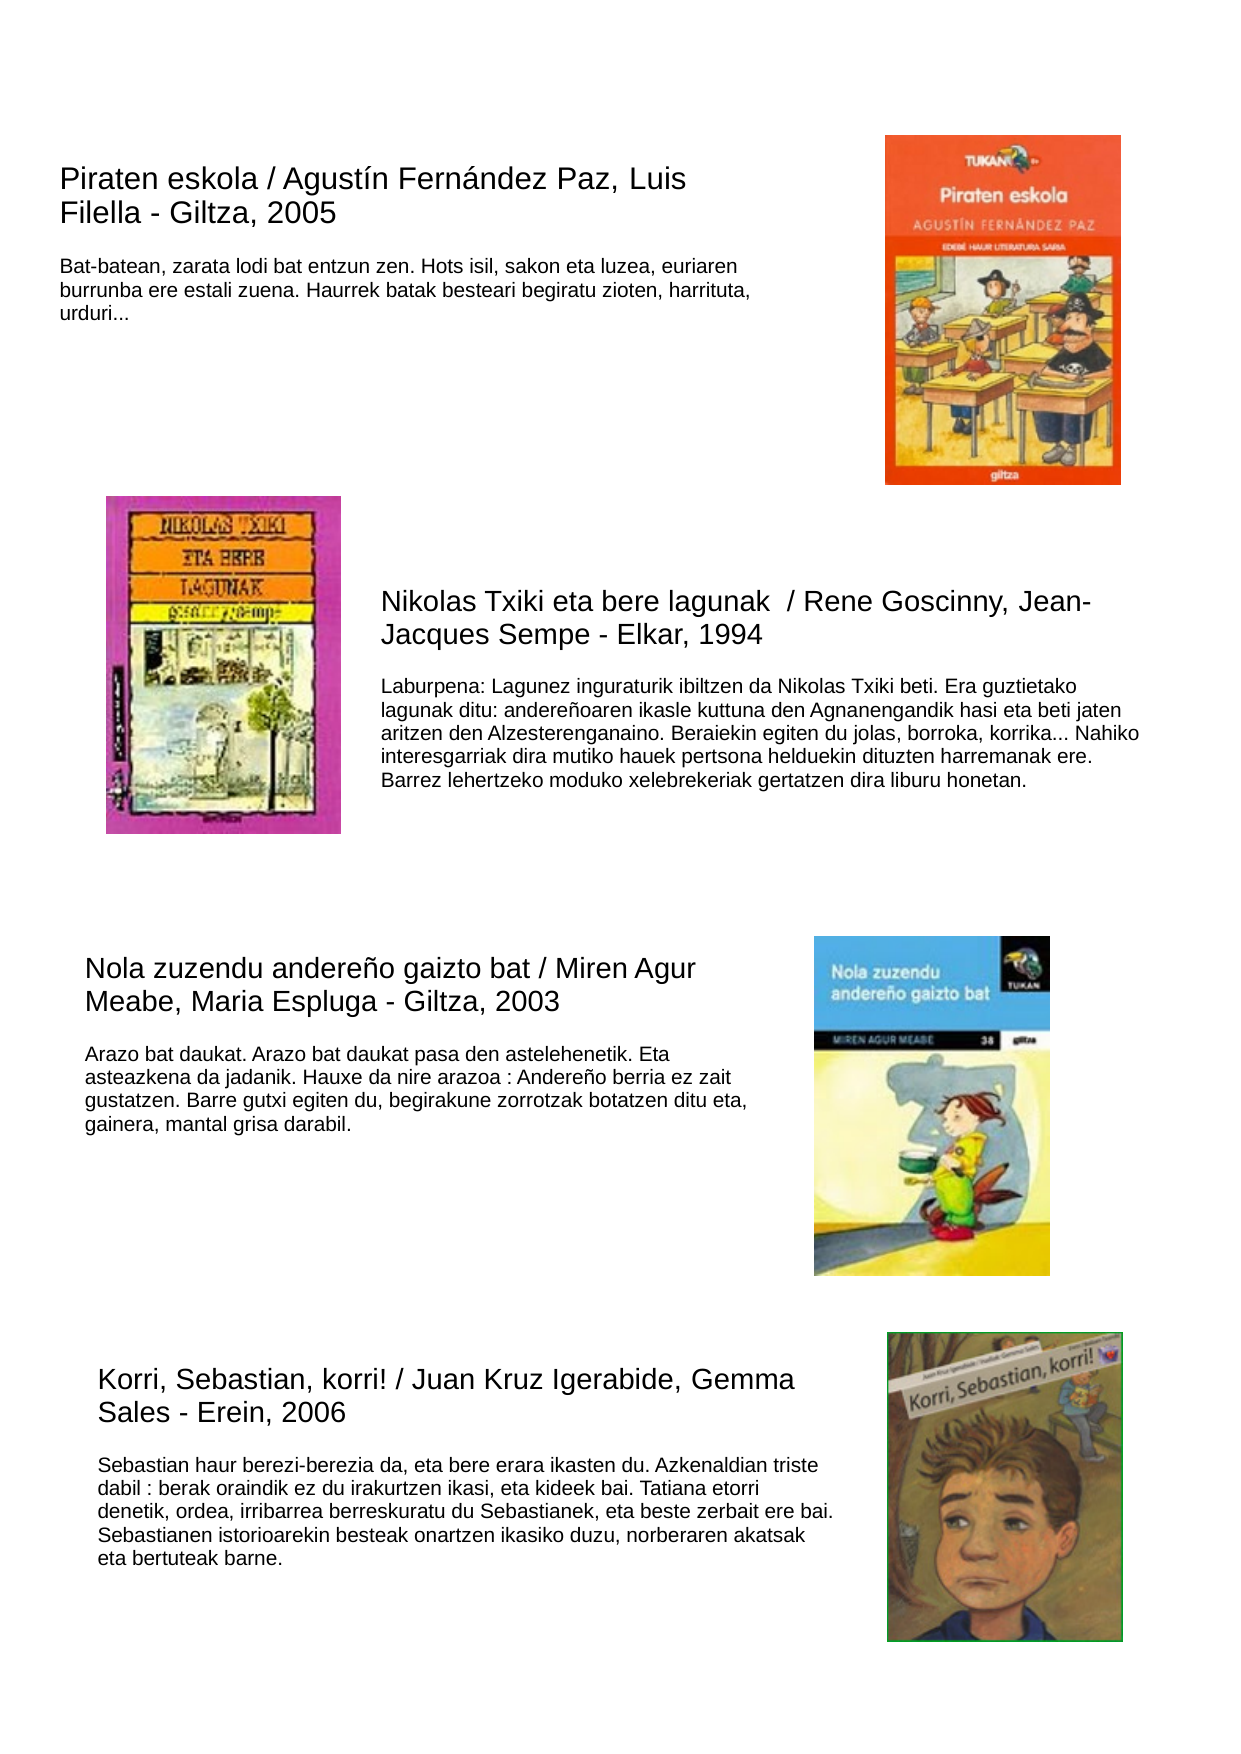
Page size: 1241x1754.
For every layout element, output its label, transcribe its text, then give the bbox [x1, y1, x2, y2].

picture [106, 496, 341, 834]
text_box Piraten eskola / Agustín Fernández Paz, Luis Filella - Giltza, 2005 Bat-batean, zarata lodi bat entzun zen. Hots isil, sakon eta luzea, euriaren burrunba ere estali zuena. Haurrek batak besteari begiratu zioten, harrituta, urduri... [44, 153, 804, 343]
text_box Korri, Sebastian, korri! / Juan Kruz Igerabide, Gemma Sales - Erein, 2006 Sebastian haur berezi-berezia da, eta bere erara ikasten du. Azkenaldian triste dabil : berak oraindik ez du irakurtzen ikasi, eta kideek bai. Tatiana etorri denetik, ordea, irribarrea berreskuratu du Sebastianek, eta beste zerbait ere bai. Sebastianen istorioarekin besteak onartzen ikasiko duzu, norberaren akatsak eta bertuteak barne. [82, 1355, 851, 1595]
text_box Nola zuzendu andereño gaizto bat / Miren Agur Meabe, Maria Espluga - Giltza, 2003 Arazo bat daukat. Arazo bat daukat pasa den astelehenetik. Eta asteazkena da jadanik. Hauxe da nire arazoa : Andereño berria ez zait gustatzen. Barre gutxi egiten du, begirakune zorrotzak botatzen ditu eta, gainera, mantal grisa darabil. [70, 944, 792, 1144]
picture [885, 135, 1121, 485]
picture [887, 1332, 1123, 1642]
picture [814, 936, 1050, 1276]
text_box Nikolas Txiki eta bere lagunak / Rene Goscinny, Jean-Jacques Sempe - Elkar, 1994 Laburpena: Lagunez inguraturik ibiltzen da Nikolas Txiki beti. Era guztietako lagunak ditu: andereñoaren ikasle kuttuna den Agnanengandik hasi eta beti jaten aritzen den Alzesterenganaino. Beraiekin egiten du jolas, borroka, korrika... Nahiko interesgarriak dira mutiko hauek pertsona helduekin dituzten harremanak ere. Barrez lehertzeko moduko xelebrekeriak gertatzen dira liburu honetan. [366, 577, 1158, 804]
